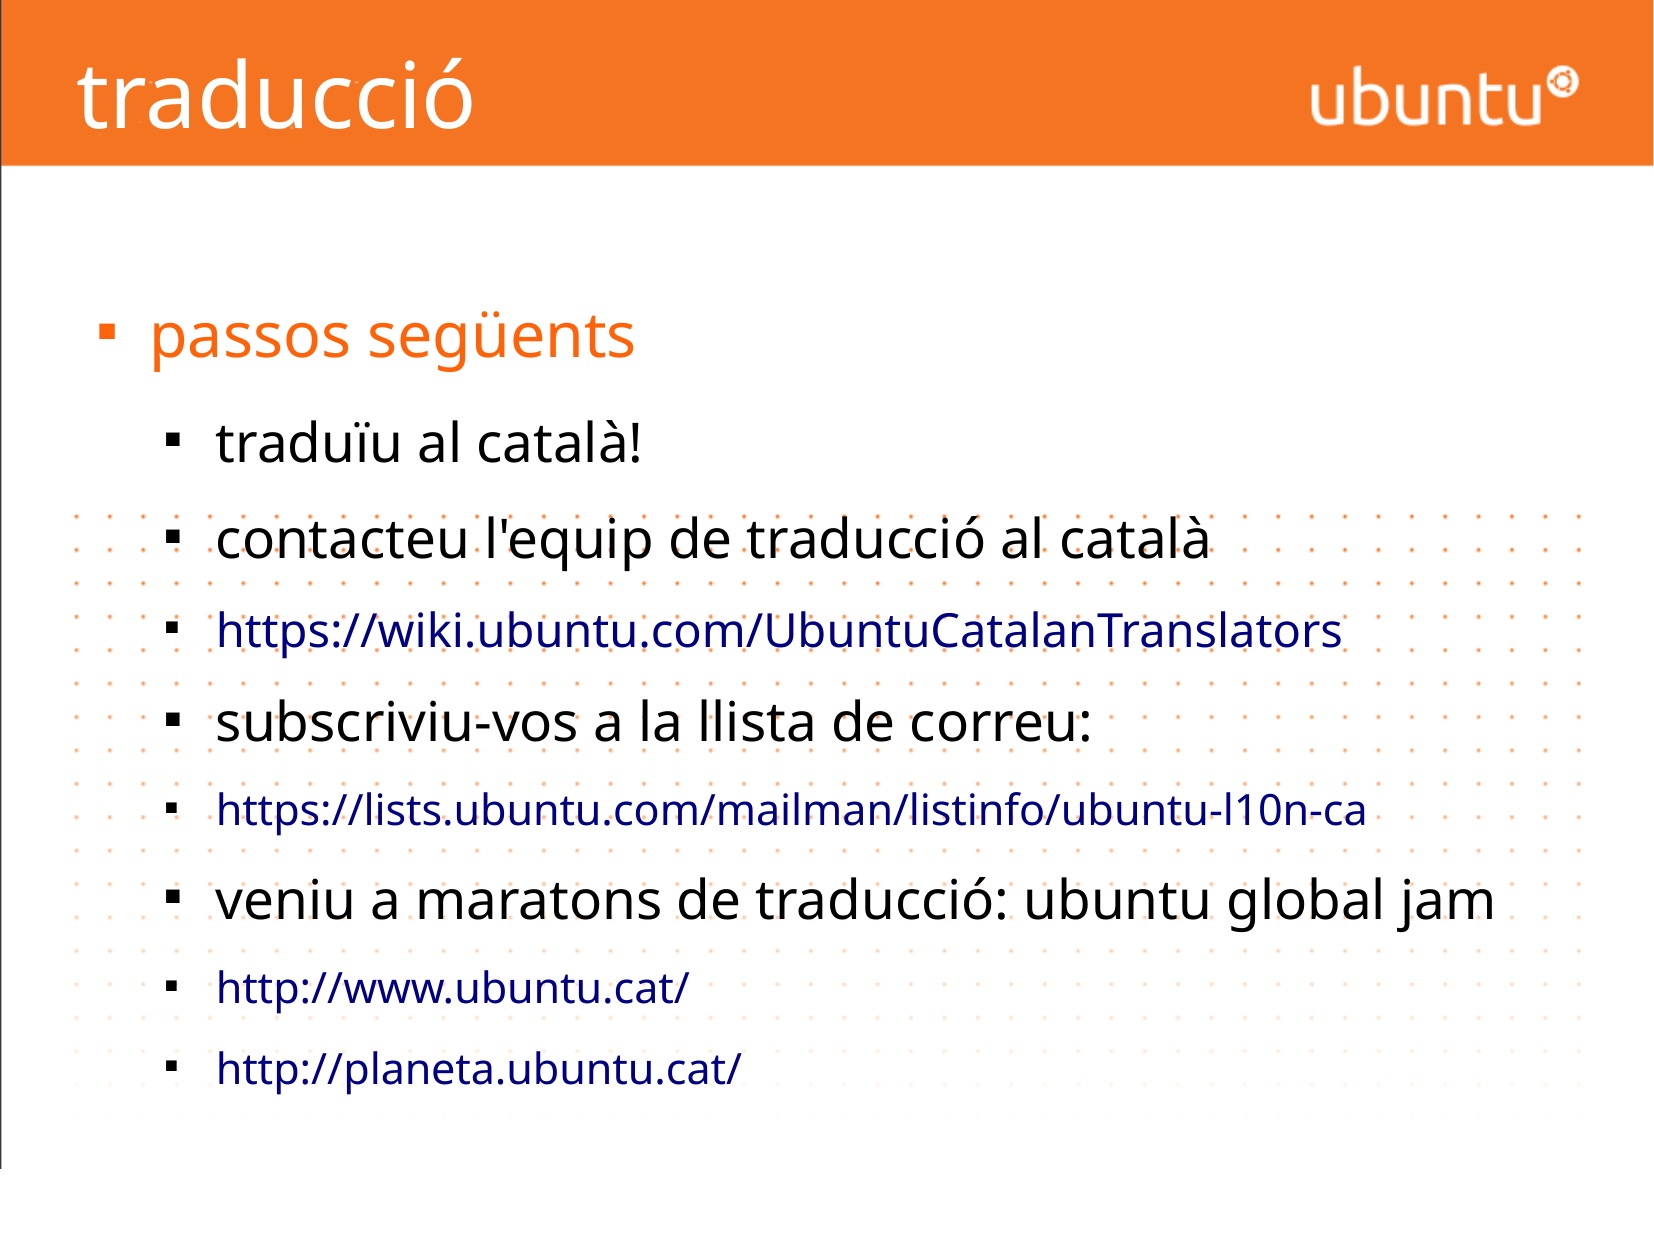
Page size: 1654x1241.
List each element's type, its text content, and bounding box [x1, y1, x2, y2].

title traducció [76, 36, 1565, 150]
list passos següents traduïu al català! contacteu l'equip de traducció al català https://wiki.ubuntu.com/UbuntuCatalanTranslators subscriviu-vos a la llista de correu: https://lists.ubuntu.com/mailman/listinfo/ubuntu-l10n-ca veniu a maratons de traducció: ubuntu global jam http://www.ubuntu.cat/ http://planeta.ubuntu.cat/ [82, 290, 1571, 1109]
picture [0, 0, 1654, 1169]
